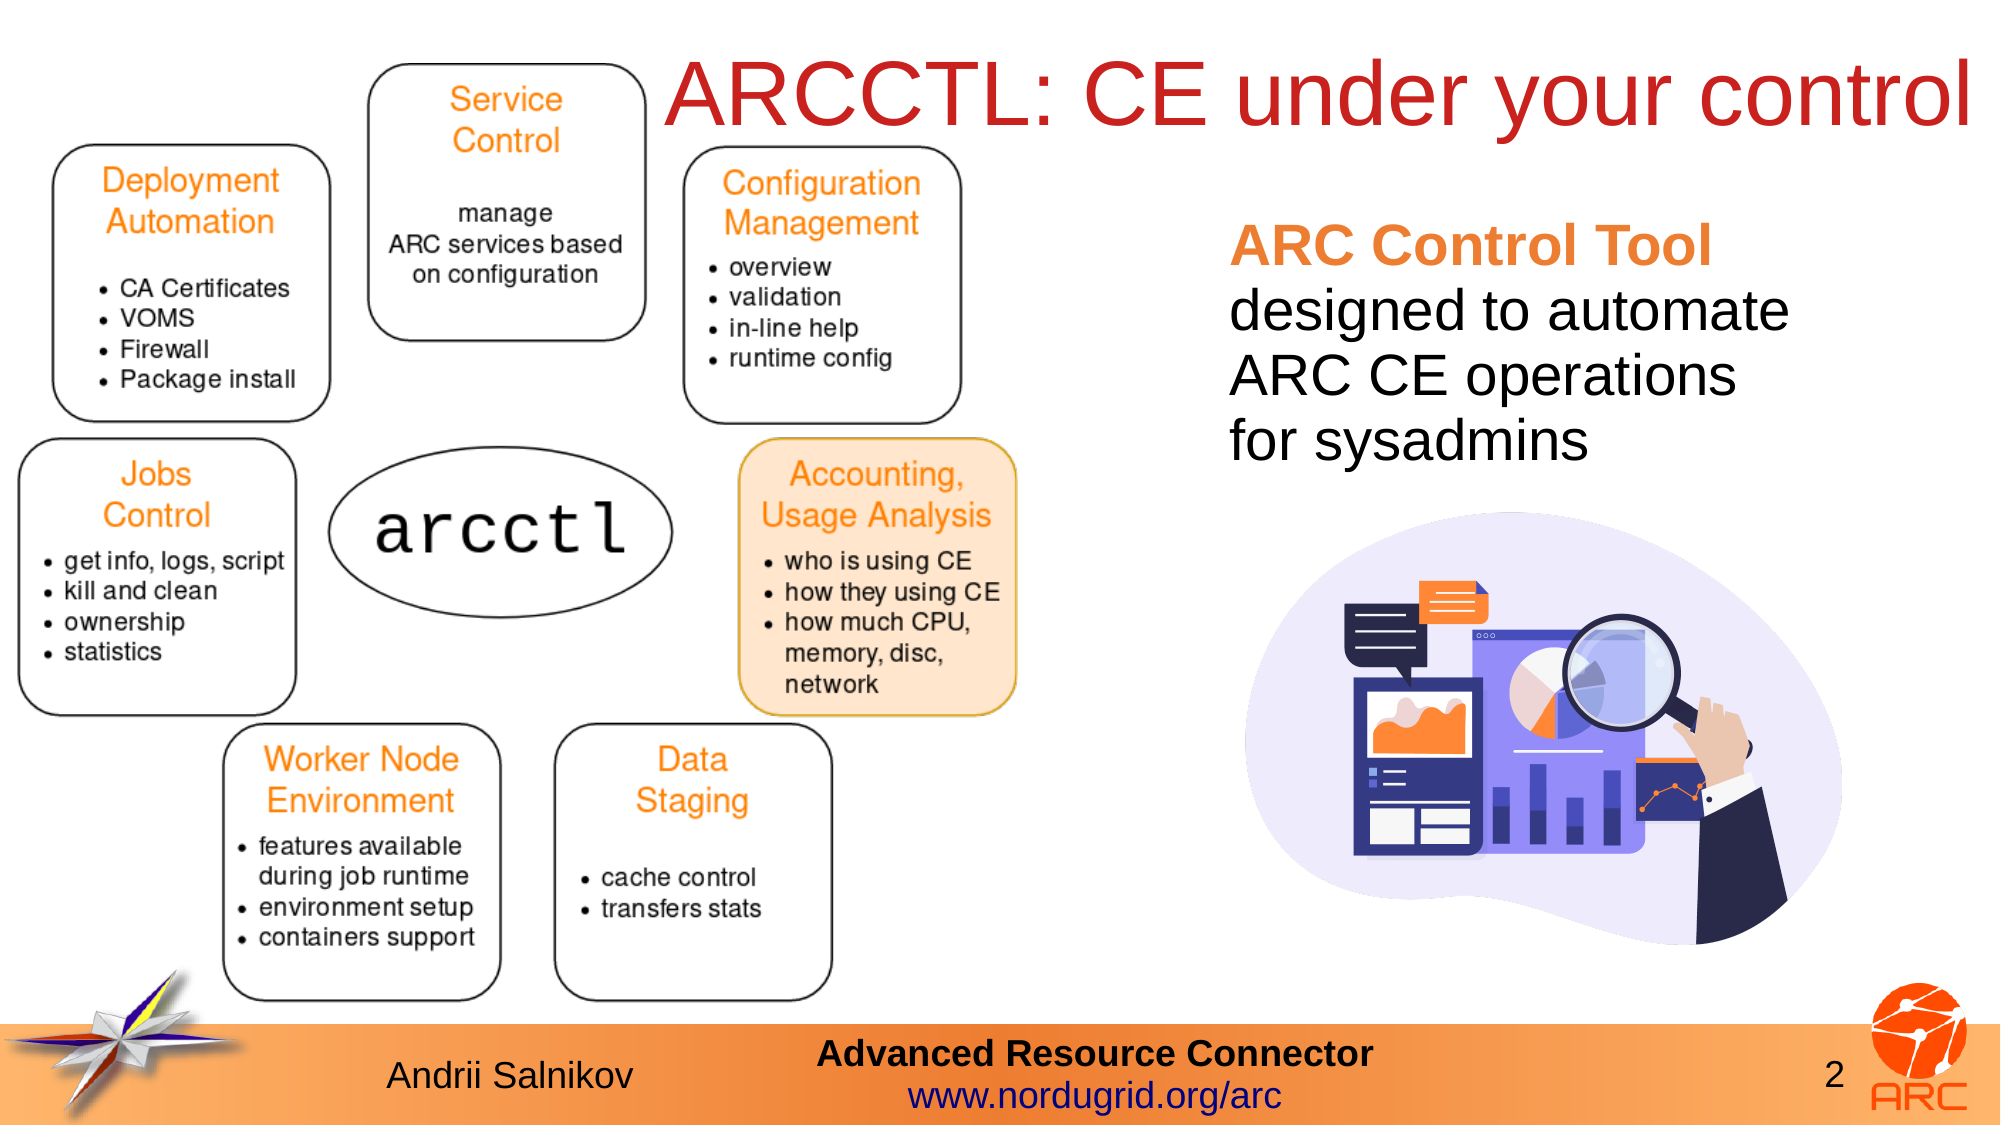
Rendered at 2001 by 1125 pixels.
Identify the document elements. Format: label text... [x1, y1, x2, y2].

picture [1845, 912, 1990, 1125]
text_box ARC Control Tool designed to automate ARC CE operations for sysadmins [1215, 205, 1831, 480]
picture [1245, 512, 1842, 946]
picture [0, 63, 1018, 1125]
title ARCCTL: CE under your control [645, 0, 1995, 197]
